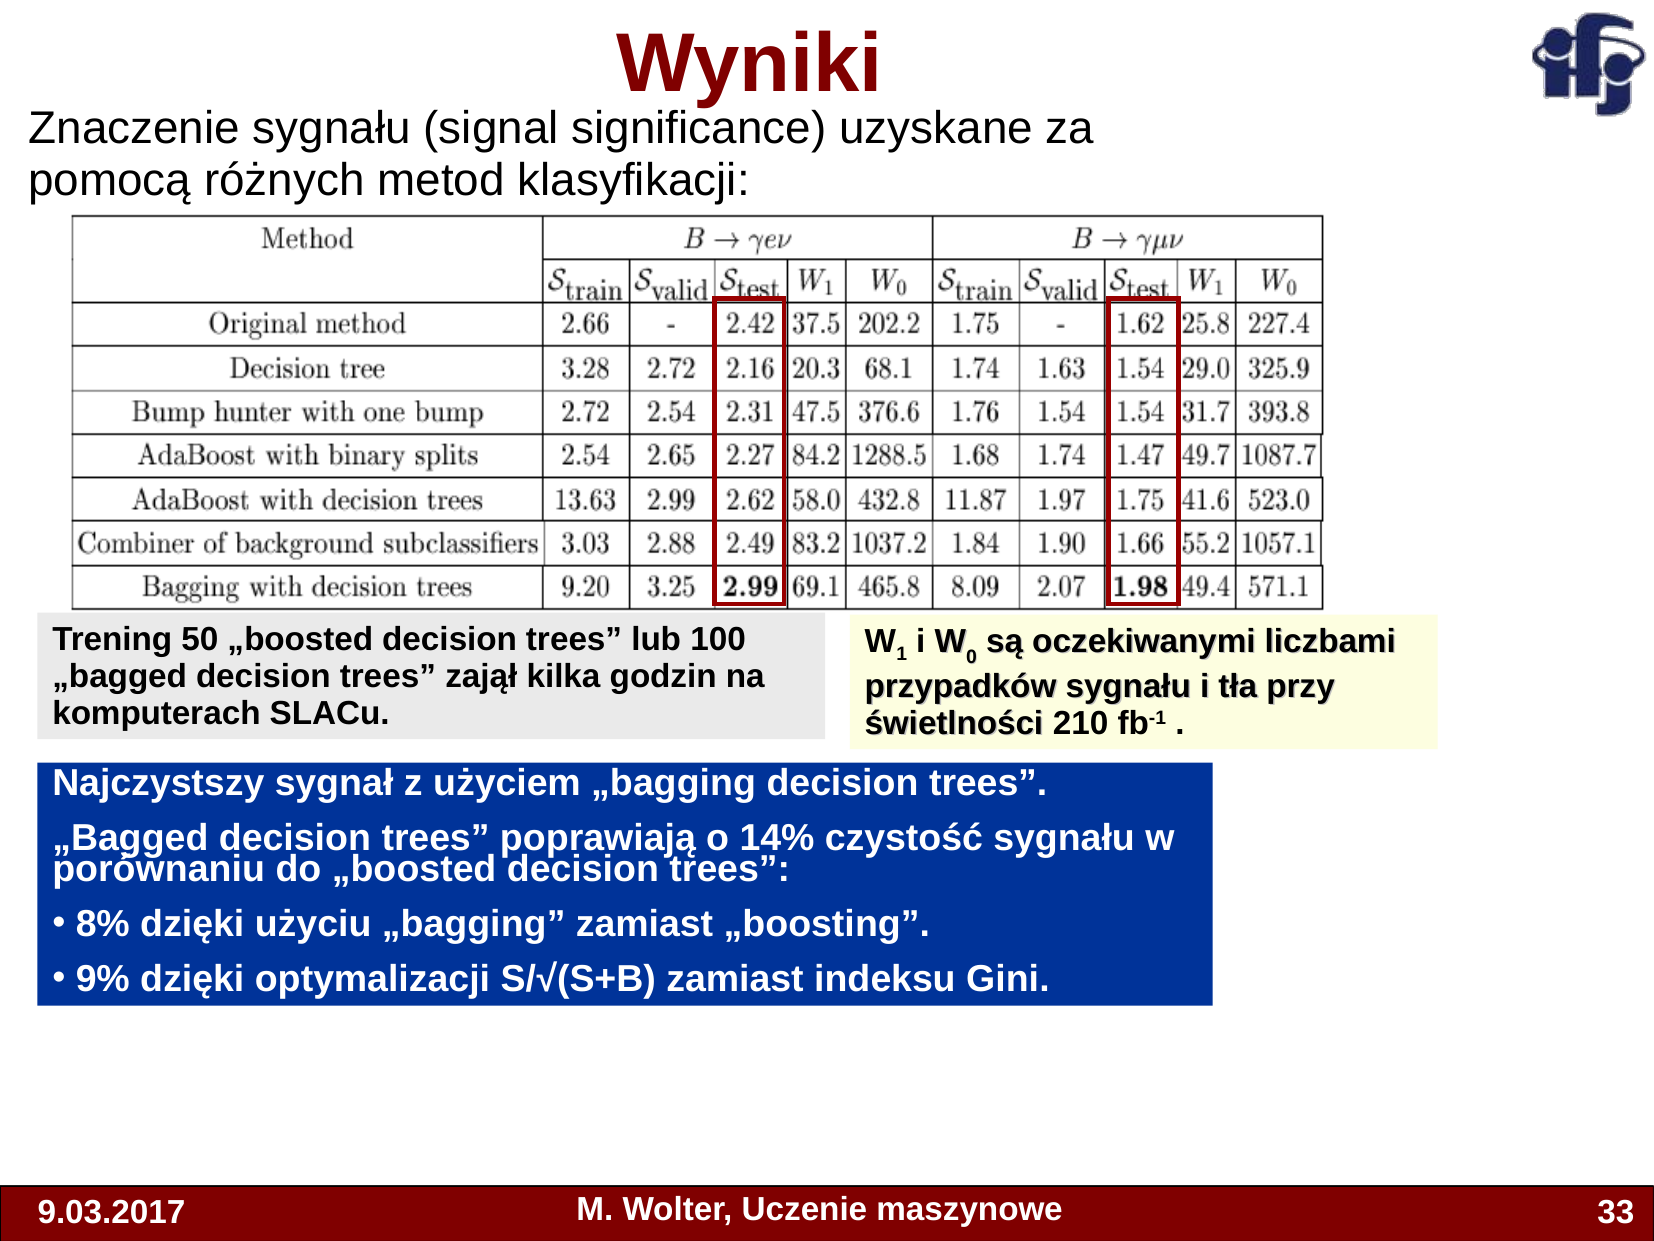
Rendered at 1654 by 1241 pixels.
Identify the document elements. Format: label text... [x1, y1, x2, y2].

text_box Znaczenie sygnału (signal significance) uzyskane za pomocą różnych metod klasyfikacji: [13, 94, 1277, 213]
picture [1525, 0, 1654, 129]
text_box W1 i W0 są oczekiwanymi liczbami przypadków sygnału i tła przy świetlności 210 fb-1 . [849, 614, 1438, 750]
title Wyniki [75, 0, 1426, 116]
picture [53, 193, 1341, 631]
text_box Trening 50 „boosted decision trees” lub 100 „bagged decision trees” zajął kilka godzin na komputerach SLACu. [37, 612, 826, 740]
text_box Najczystszy sygnał z użyciem „bagging decision trees”. „Bagged decision trees” poprawiają o 14% czystość sygnału w porównaniu do „boosted decision trees”: 8% dzięki użyciu „bagging” zamiast „boosting”. 9% dzięki optymalizacji S/√(S+B) zamiast indeksu Gini. [37, 762, 1213, 1006]
